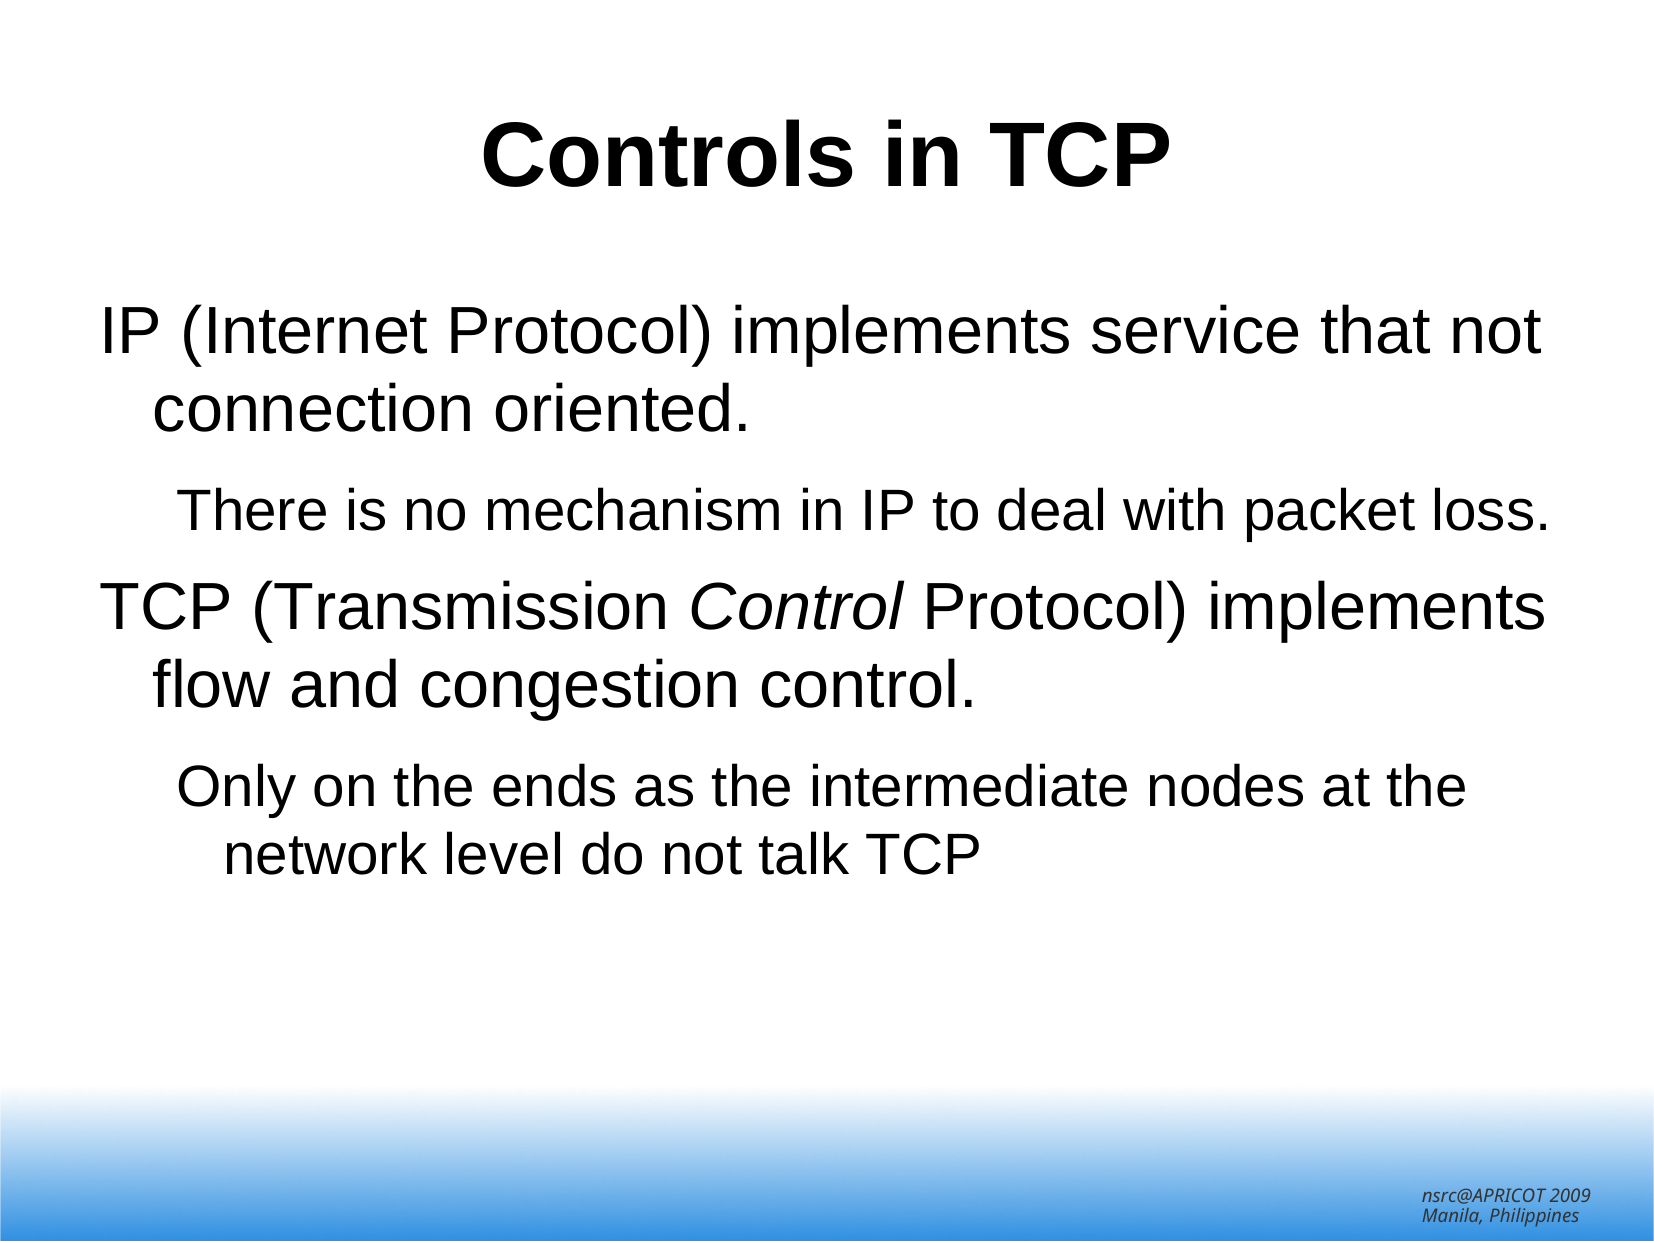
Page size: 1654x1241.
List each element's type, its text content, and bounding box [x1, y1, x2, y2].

picture [0, 1083, 1654, 1241]
list IP (Internet Protocol) implements service that not connection oriented. There is no mechanism in IP to deal with packet loss. TCP (Transmission Control Protocol) implements flow and congestion control. Only on the ends as the intermediate nodes at the network level do not talk TCP [82, 290, 1571, 1109]
title Controls in TCP [82, 49, 1571, 257]
